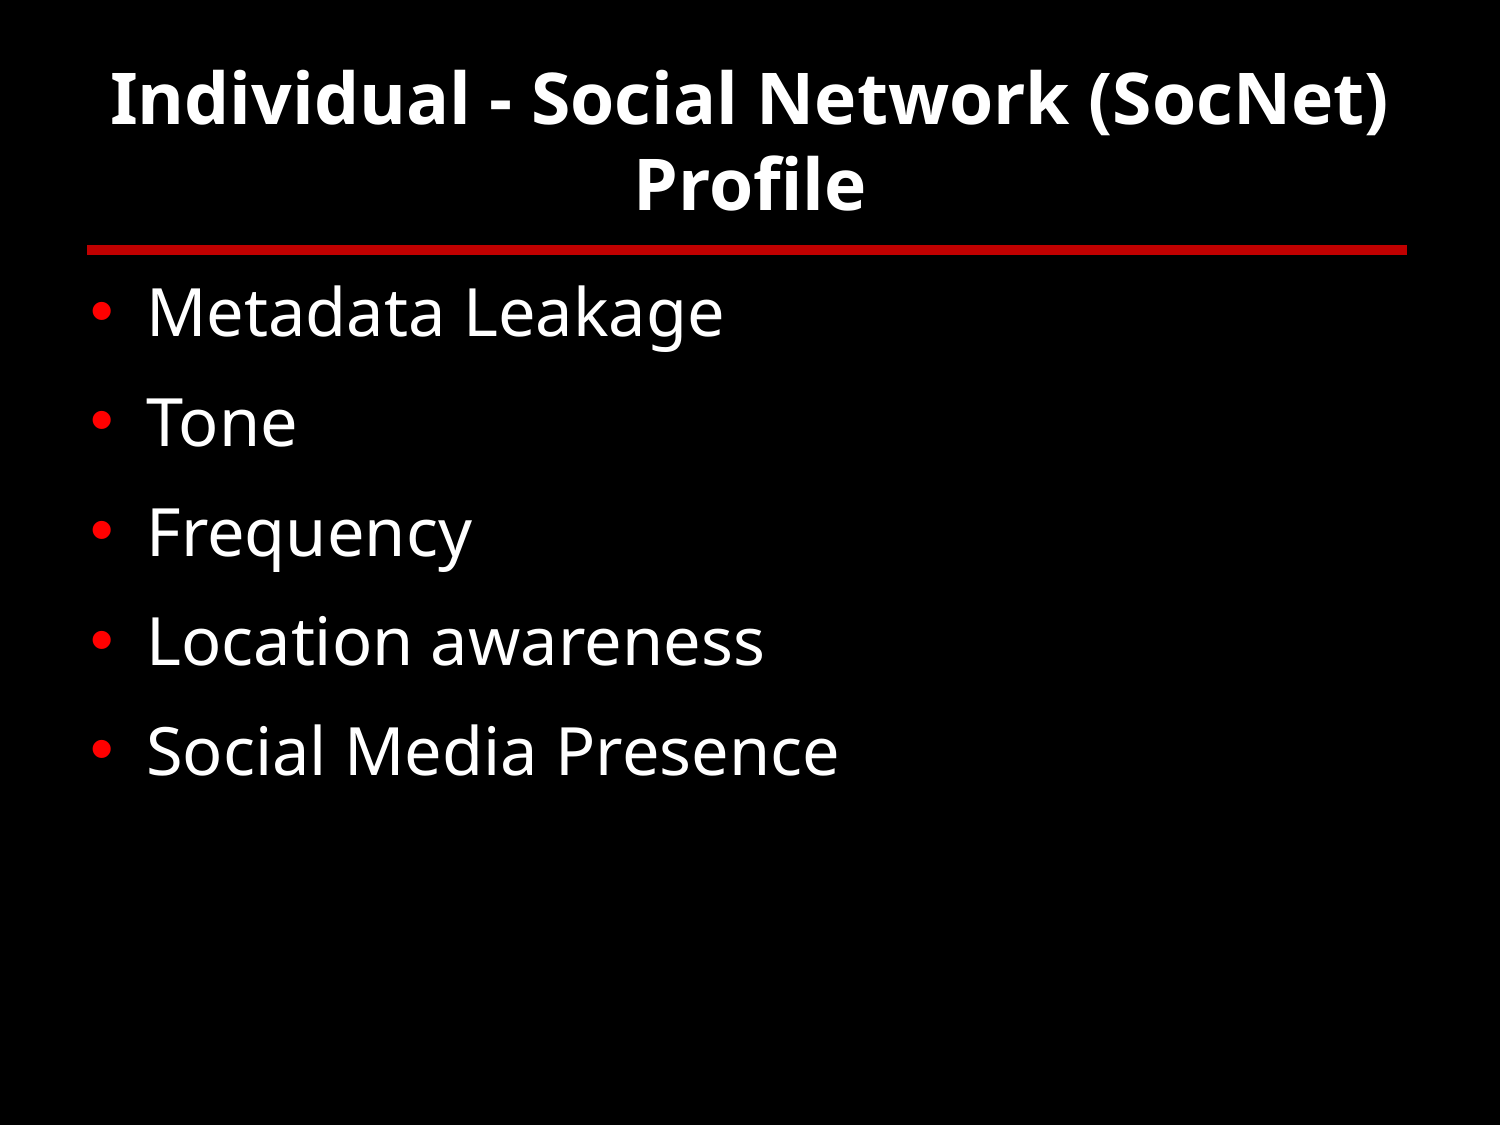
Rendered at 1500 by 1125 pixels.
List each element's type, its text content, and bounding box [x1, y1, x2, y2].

title Individual - Social Network (SocNet) Profile [75, 45, 1425, 233]
list Metadata Leakage Tone Frequency Location awareness Social Media Presence [75, 262, 1425, 1005]
